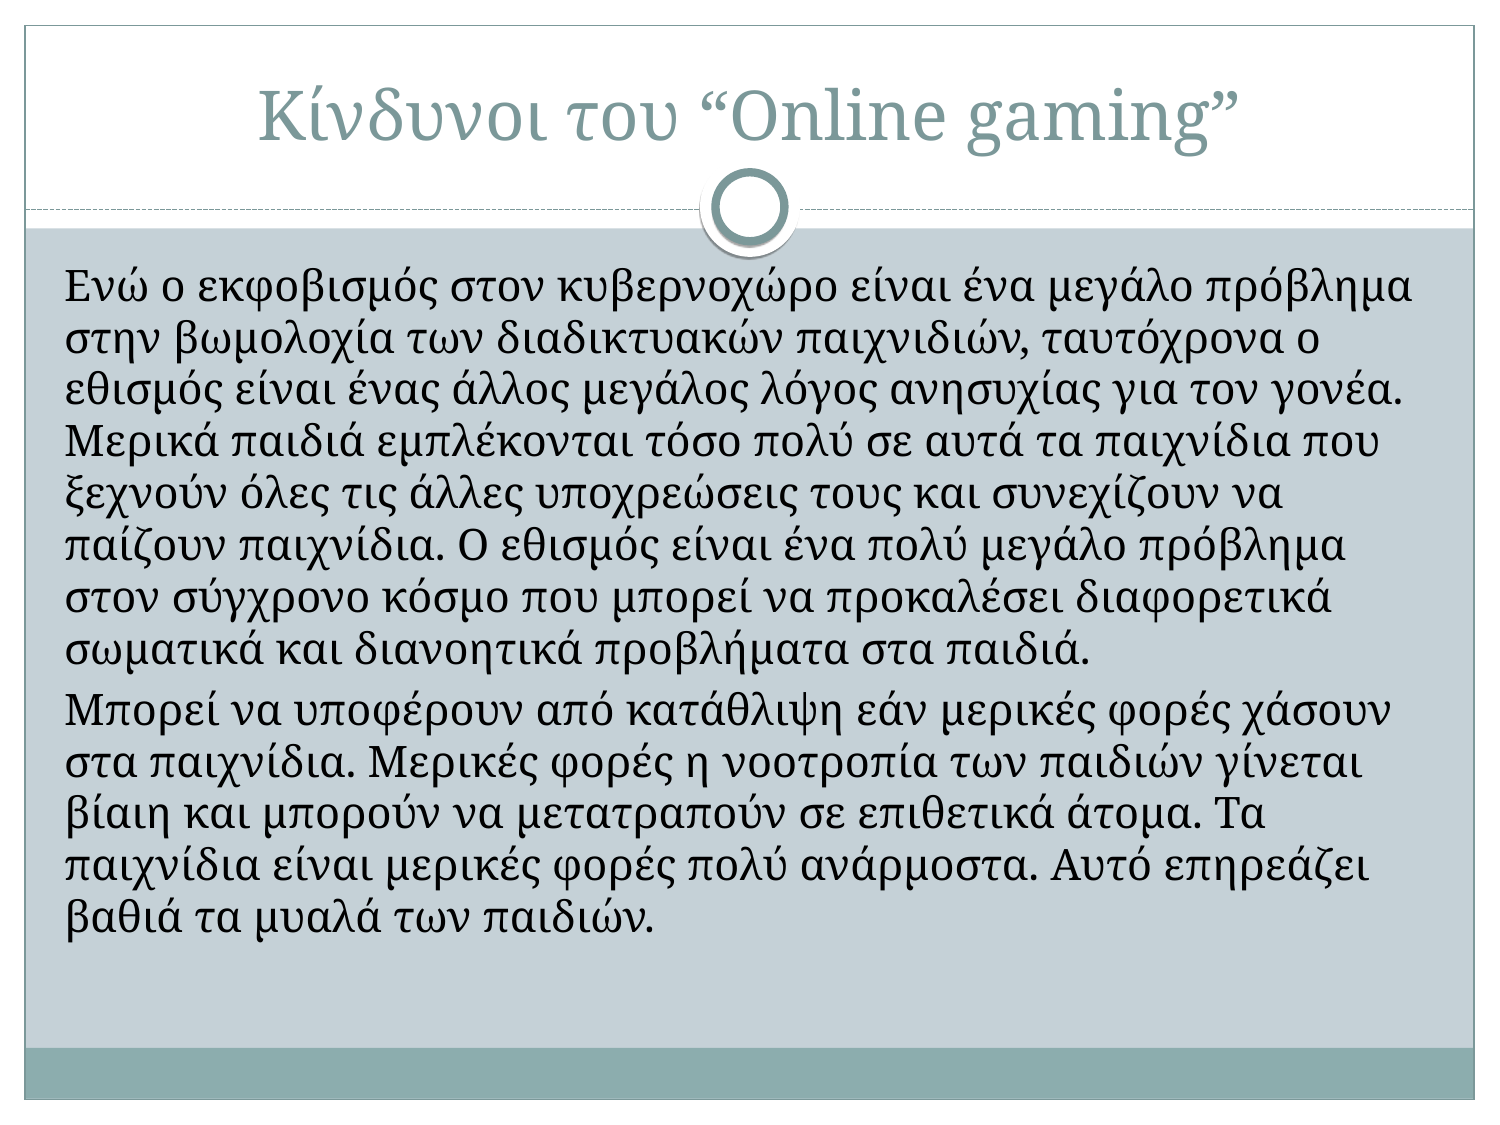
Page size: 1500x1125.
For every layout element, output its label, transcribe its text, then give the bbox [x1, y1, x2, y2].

title Κίνδυνοι του “Online gaming” [49, 37, 1450, 162]
list Ενώ ο εκφοβισμός στον κυβερνοχώρο είναι ένα μεγάλο πρόβλημα στην βωμολοχία των διαδικτυακών παιχνιδιών, ταυτόχρονα ο εθισμός είναι ένας άλλος μεγάλος λόγος ανησυχίας για τον γονέα. Μερικά παιδιά εμπλέκονται τόσο πολύ σε αυτά τα παιχνίδια που ξεχνούν όλες τις άλλες υποχρεώσεις τους και συνεχίζουν να παίζουν παιχνίδια. Ο εθισμός είναι ένα πολύ μεγάλο πρόβλημα στον σύγχρονο κόσμο που μπορεί να προκαλέσει διαφορετικά σωματικά και διανοητικά προβλήματα στα παιδιά. Μπορεί να υποφέρουν από κατάθλιψη εάν μερικές φορές χάσουν στα παιχνίδια. Μερικές φορές η νοοτροπία των παιδιών γίνεται βίαιη και μπορούν να μετατραπούν σε επιθετικά άτομα. Τα παιχνίδια είναι μερικές φορές πολύ ανάρμοστα. Αυτό επηρεάζει βαθιά τα μυαλά των παιδιών. [49, 250, 1445, 1001]
